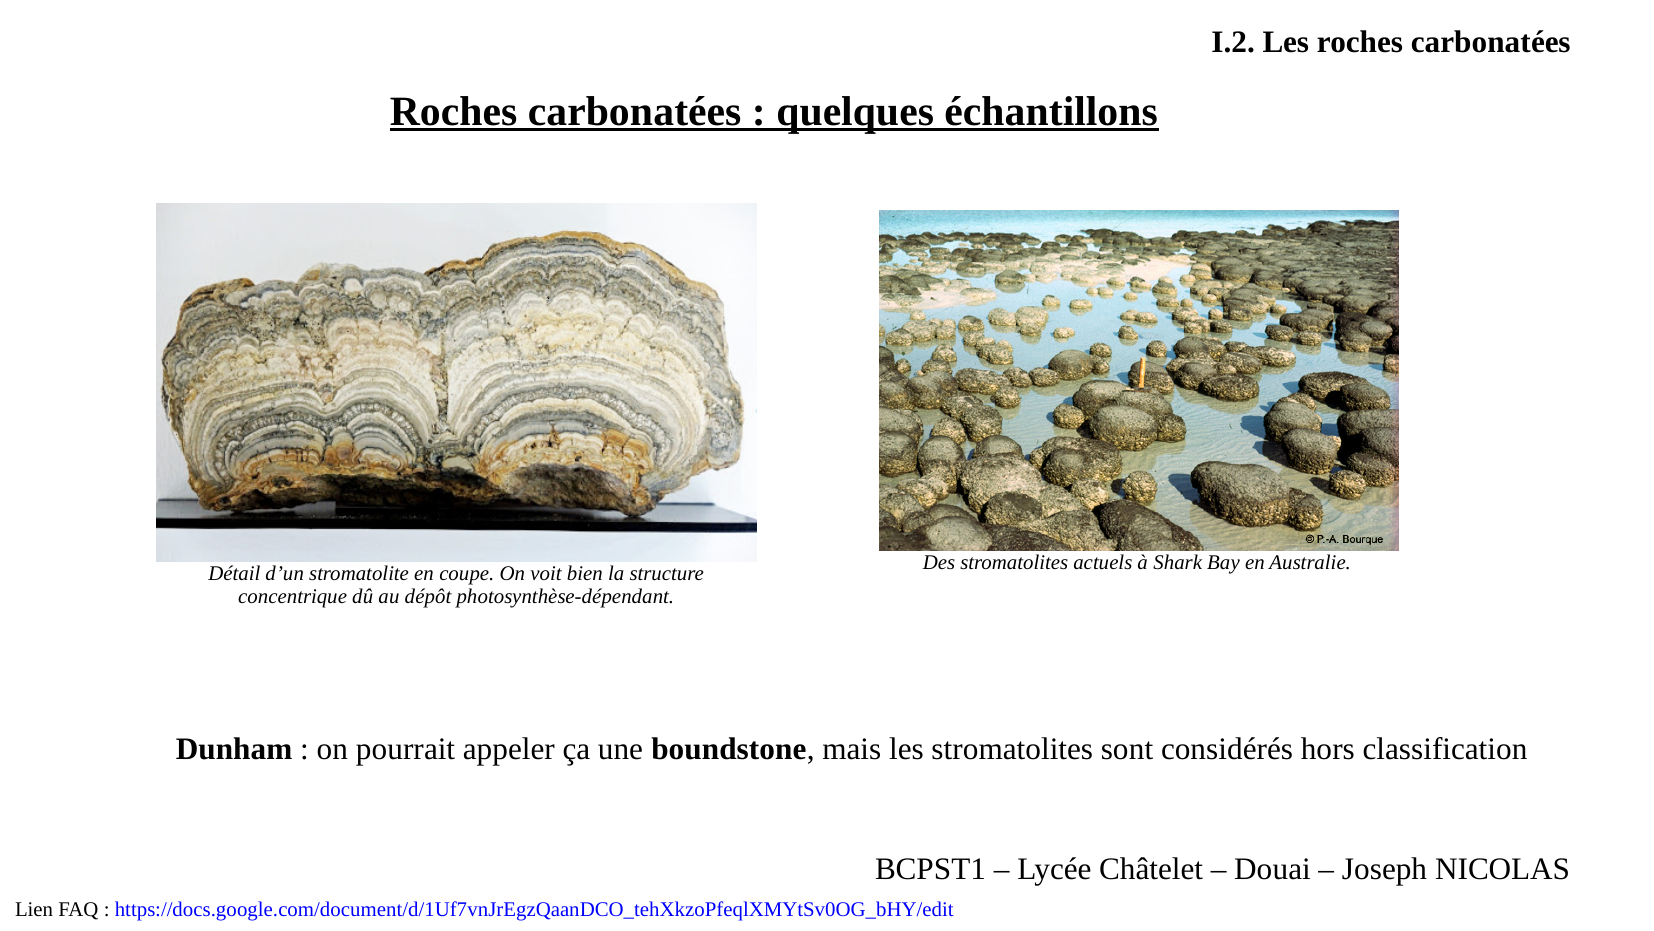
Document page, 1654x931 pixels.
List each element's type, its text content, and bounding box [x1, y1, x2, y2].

text_box Lien FAQ : https://docs.google.com/document/d/1Uf7vnJrEgzQaanDCO_tehXkzoPfeqlXMYtSv0OG_bHY/edit [0, 897, 993, 931]
text_box I.2. Les roches carbonatées [638, 5, 1572, 78]
text_box Roches carbonatées : quelques échantillons [94, 88, 1595, 157]
text_box Des stromatolites actuels à Shark Bay en Australie. [861, 550, 1418, 650]
text_box BCPST1 – Lycée Châtelet – Douai – Joseph NICOLAS [637, 832, 1571, 905]
picture [156, 203, 757, 563]
picture [879, 210, 1399, 551]
text_box Détail d’un stromatolite en coupe. On voit bien la structure concentrique dû au dépôt photosynthèse-dépendant. [156, 563, 756, 668]
text_box Dunham : on pourrait appeler ça une boundstone, mais les stromatolites sont considérés hors classification [175, 703, 1591, 796]
